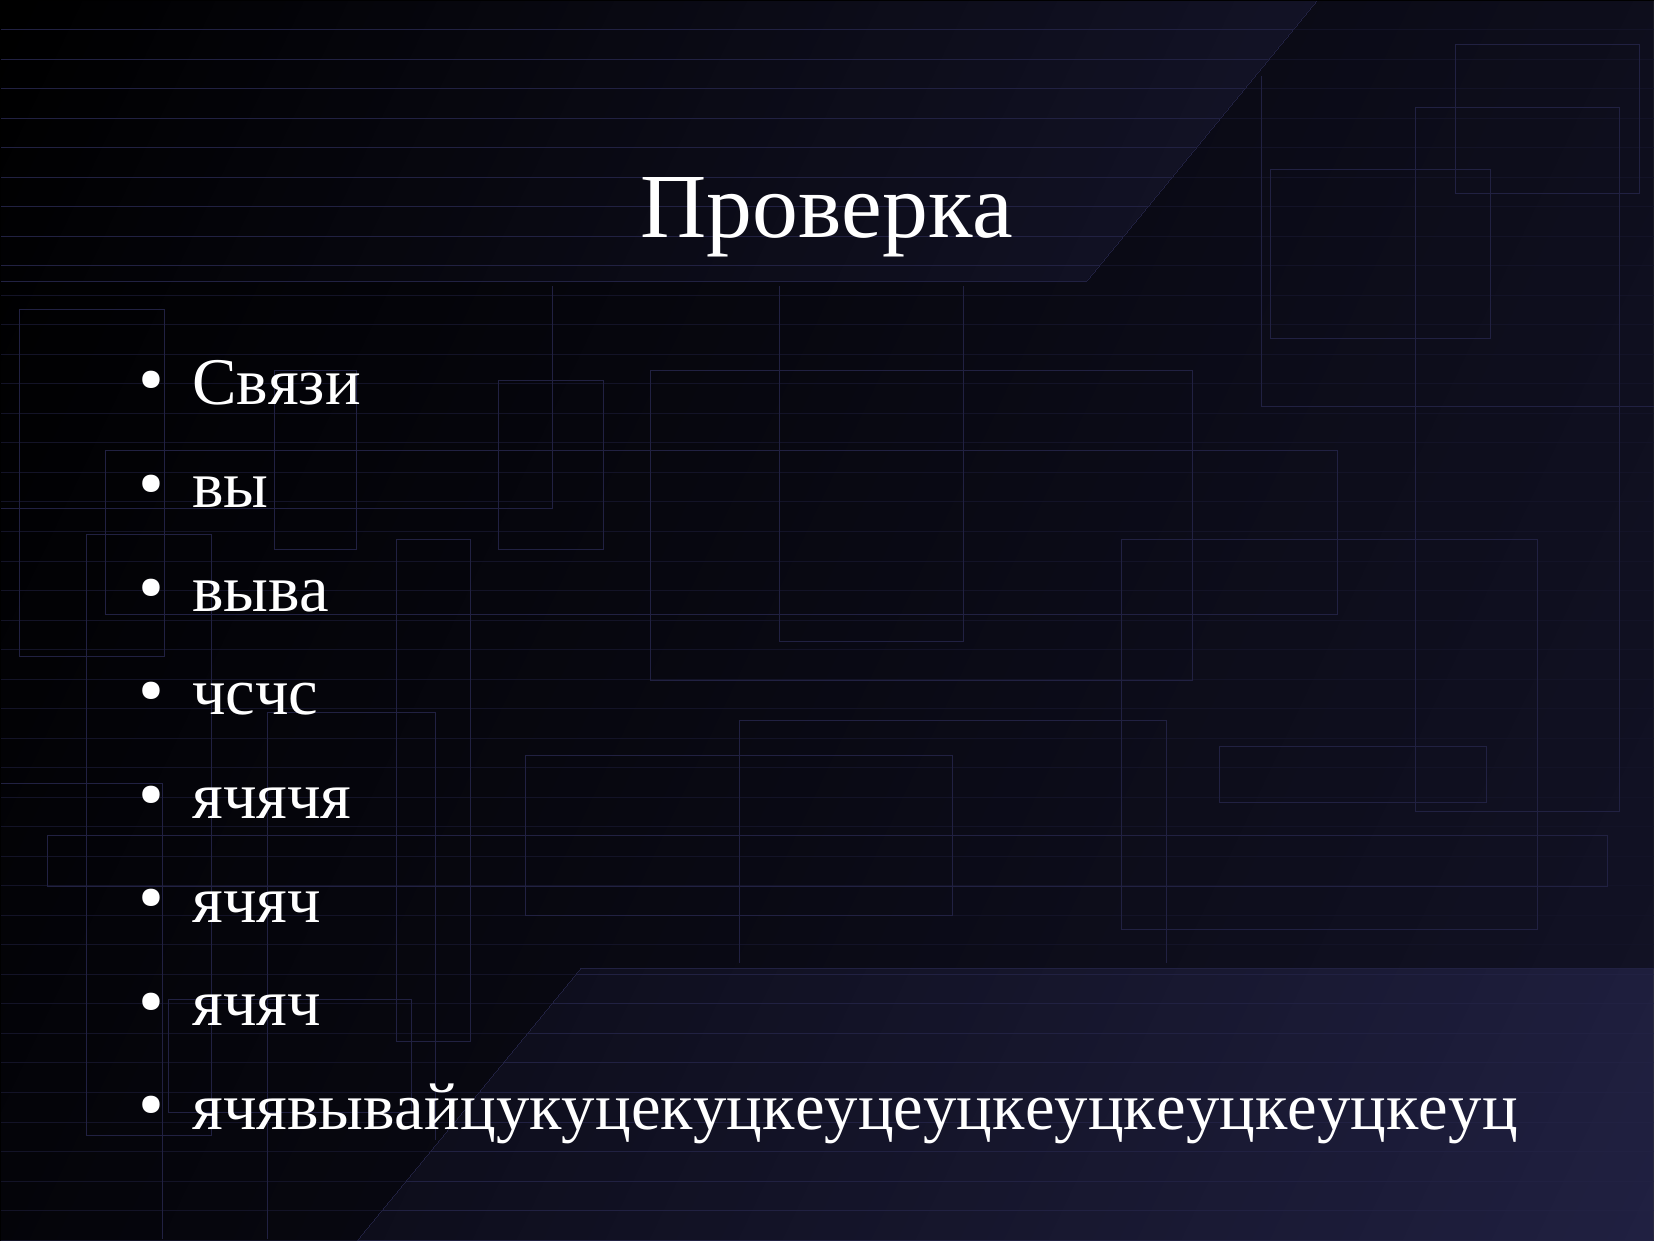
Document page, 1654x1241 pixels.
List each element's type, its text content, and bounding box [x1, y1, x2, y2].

list Связи вы выва чсчс ячячя ячяч ячяч ячявывайцукуцекуцкеуцеуцкеуцкеуцкеуцкеуц [121, 344, 1534, 1149]
title Проверка [121, 102, 1534, 311]
